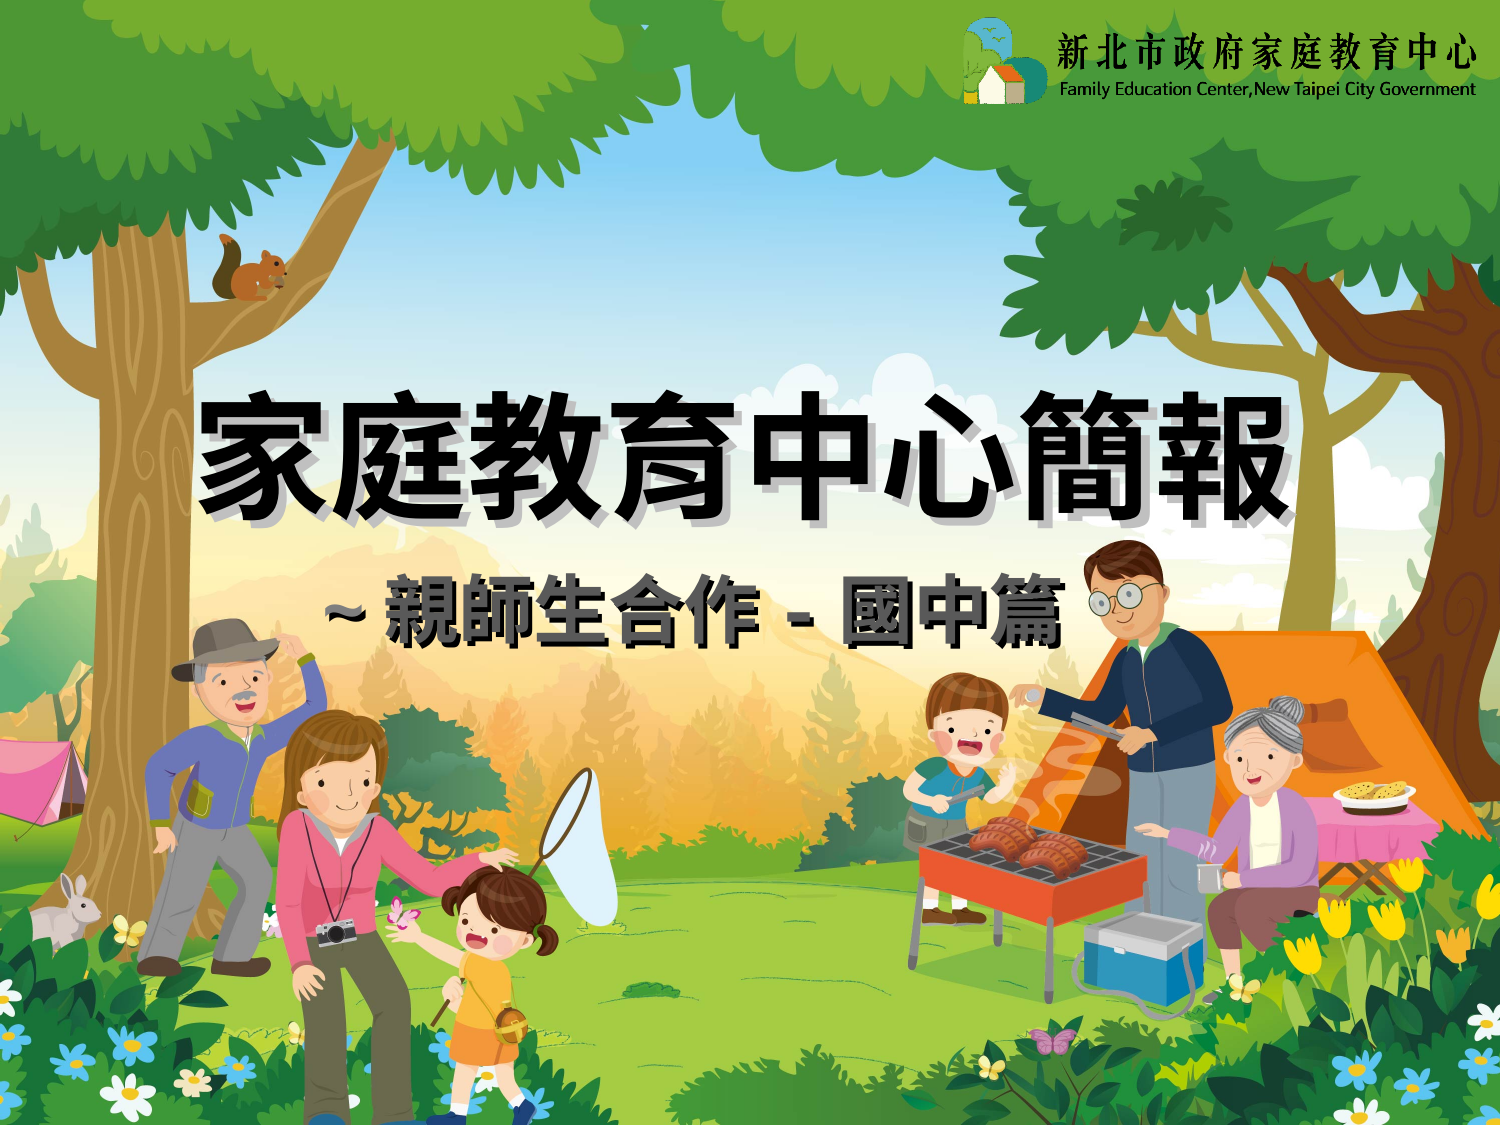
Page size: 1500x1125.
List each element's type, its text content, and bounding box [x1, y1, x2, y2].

text_box 家庭教育中心簡報 [177, 363, 1341, 709]
picture [0, 0, 1500, 1125]
